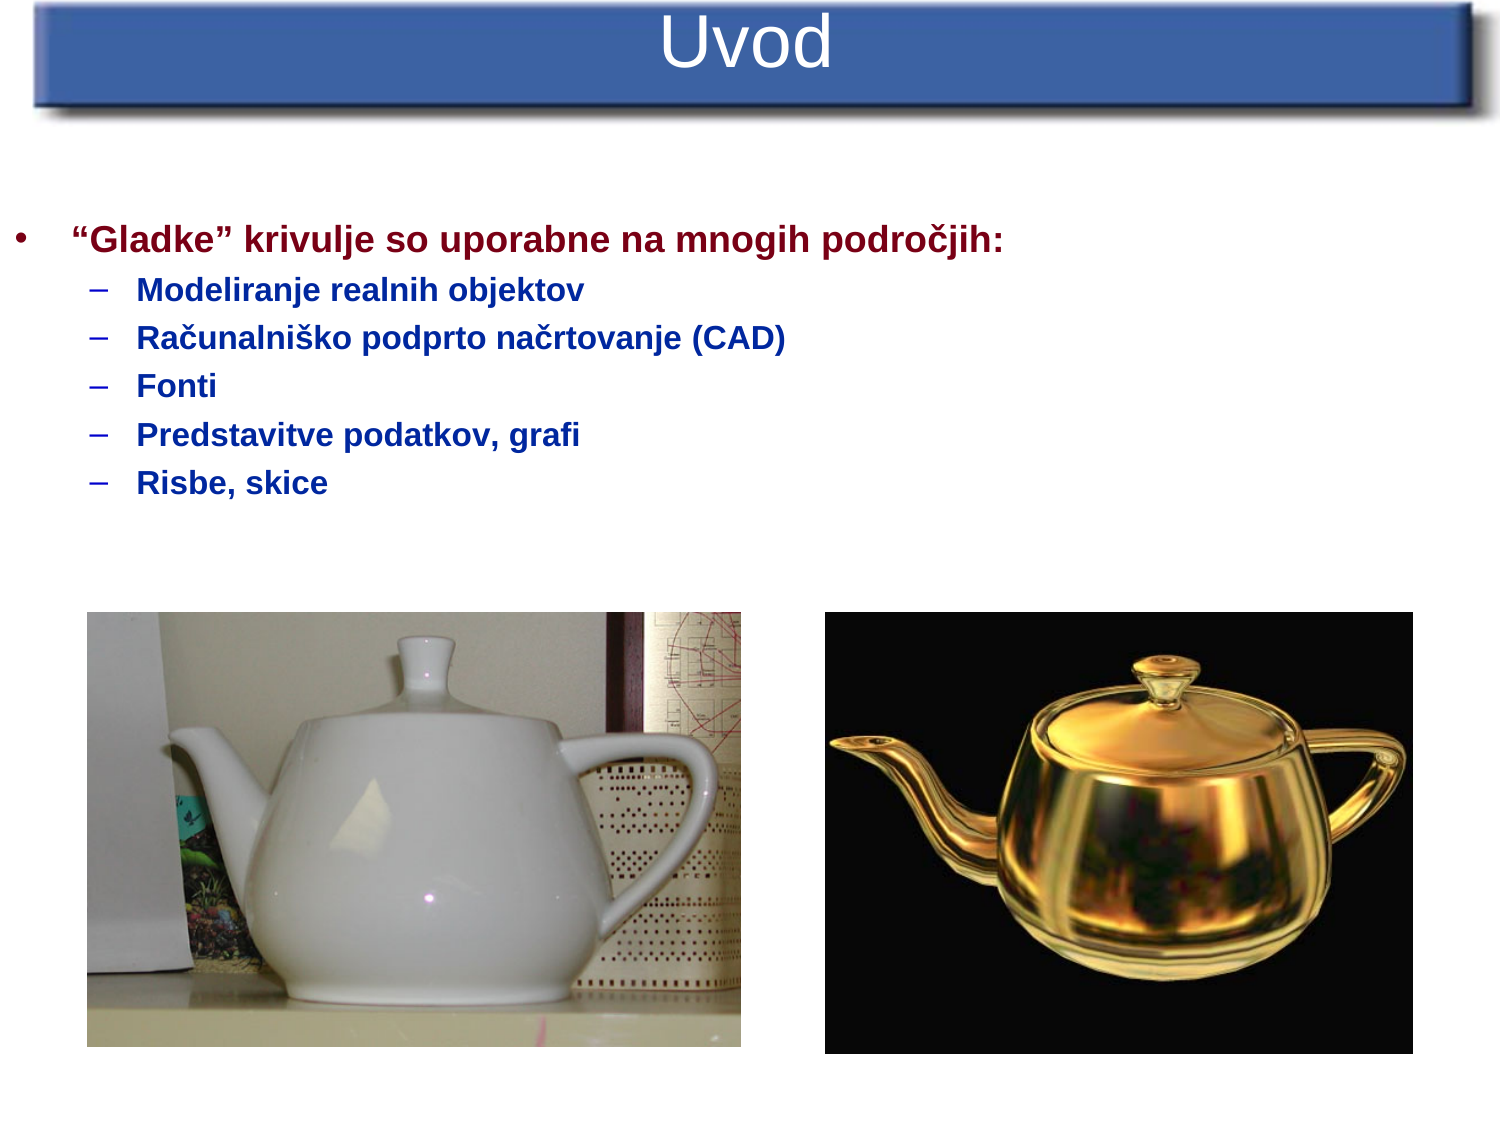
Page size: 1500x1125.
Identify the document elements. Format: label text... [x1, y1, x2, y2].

title Uvod [0, 0, 1493, 90]
picture [32, 0, 1500, 127]
picture [825, 612, 1413, 1054]
picture [87, 612, 741, 1047]
list “Gladke” krivulje so uporabne na mnogih področjih: Modeliranje realnih objektov Računalniško podprto načrtovanje (CAD) Fonti Predstavitve podatkov, grafi Risbe, skice [0, 207, 1495, 1085]
